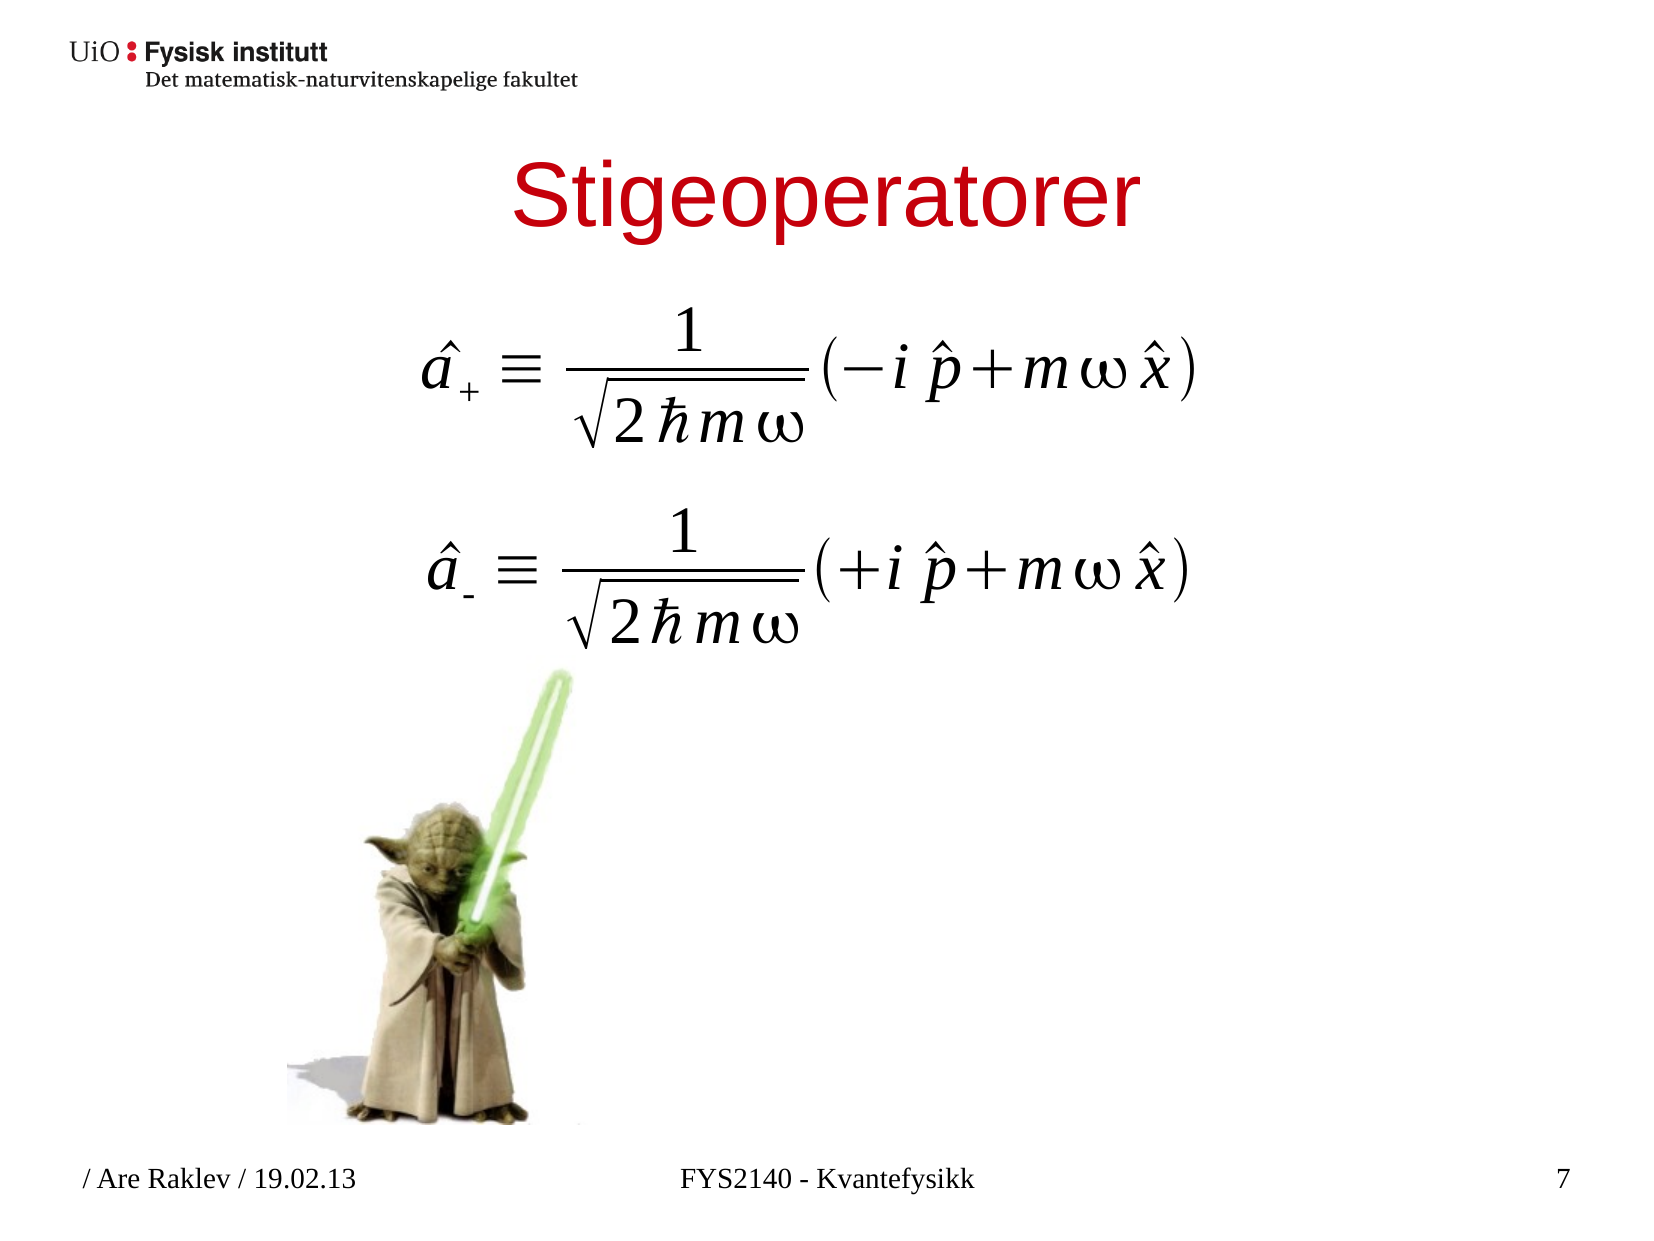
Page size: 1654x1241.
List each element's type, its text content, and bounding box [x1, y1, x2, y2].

chart [418, 492, 1199, 664]
title Stigeoperatorer [82, 90, 1571, 298]
picture [287, 655, 670, 1126]
picture [68, 37, 581, 93]
chart [412, 291, 1204, 463]
